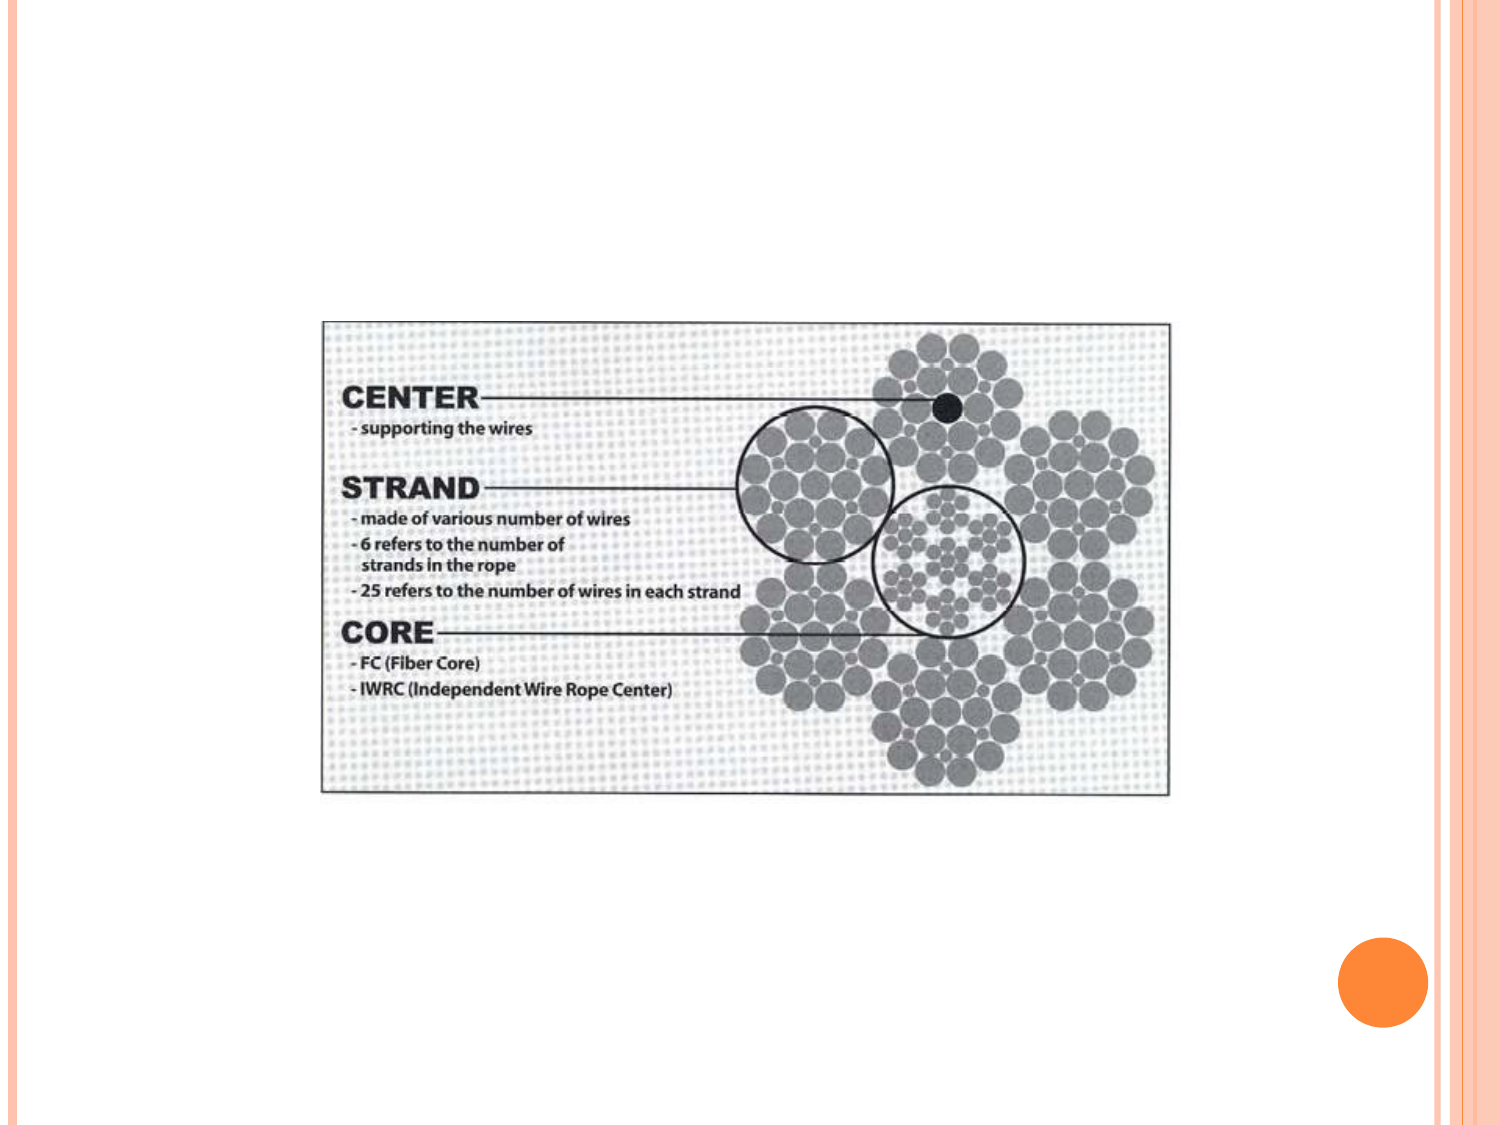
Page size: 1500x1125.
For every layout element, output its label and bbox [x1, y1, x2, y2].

picture [320, 321, 1180, 804]
